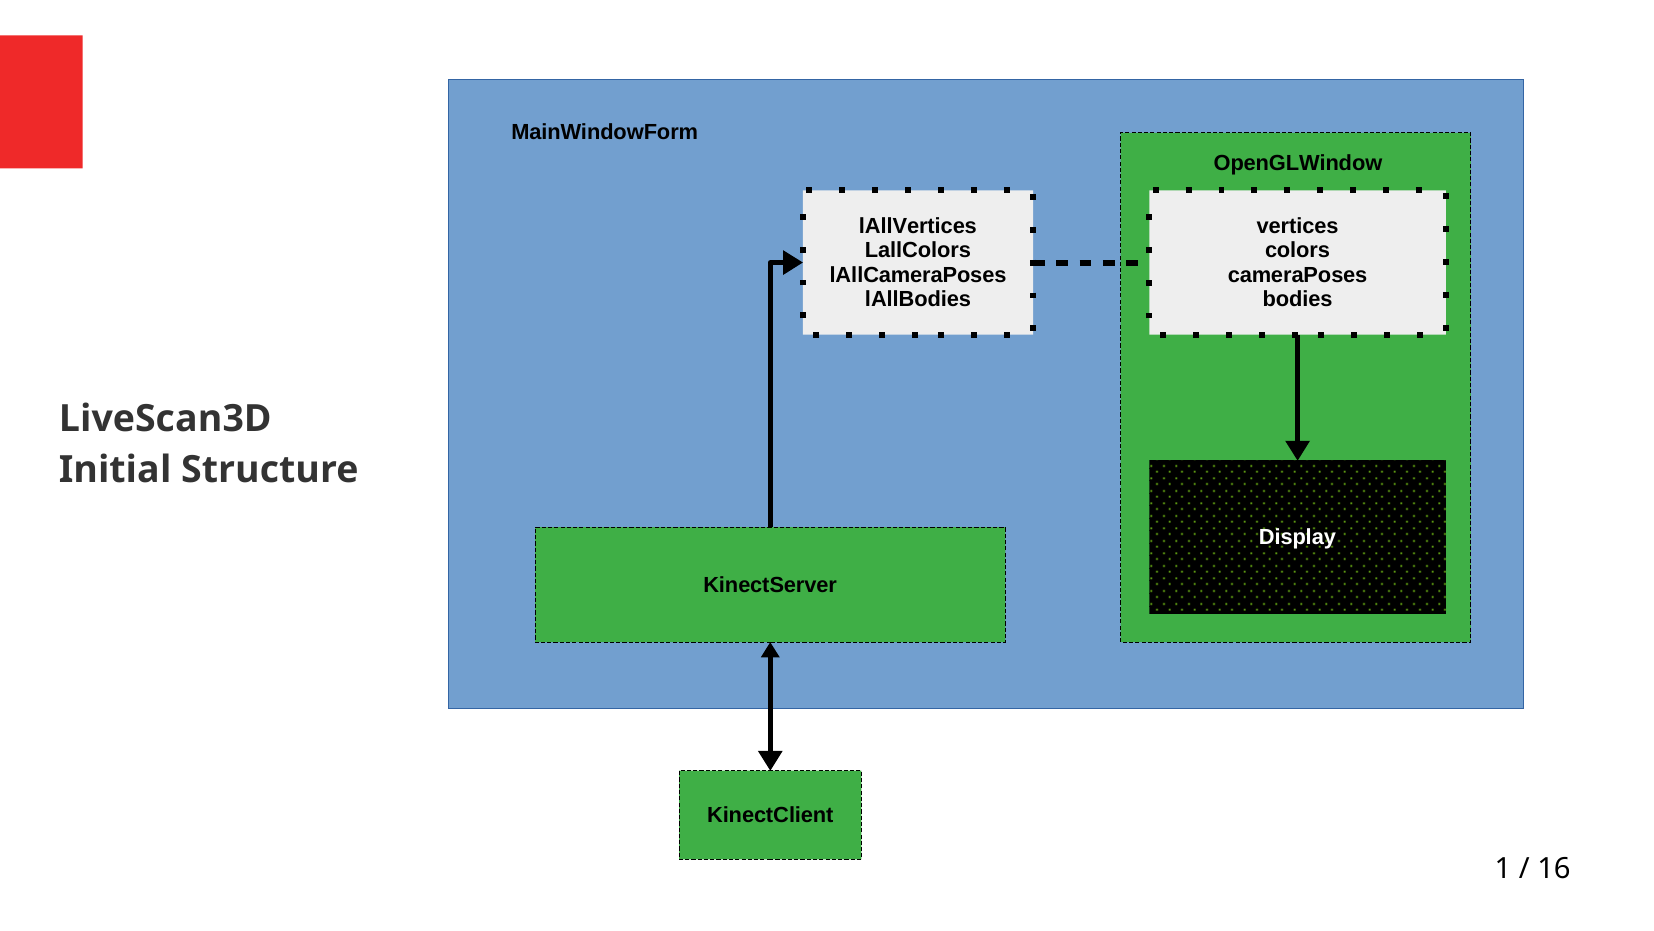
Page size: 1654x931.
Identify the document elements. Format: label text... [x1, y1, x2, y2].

text_box KinectServer [535, 527, 1006, 643]
text_box [448, 79, 1524, 709]
text_box Display [1149, 460, 1446, 614]
text_box vertices colors cameraPoses bodies [1149, 190, 1446, 335]
text_box OpenGLWindow [1197, 150, 1399, 176]
text_box KinectClient [679, 770, 862, 860]
text_box lAllVertices LallColors lAllCameraPoses lAllBodies [802, 190, 1034, 335]
title LiveScan3D Initial Structure [59, 364, 497, 520]
text_box MainWindowForm [472, 119, 737, 169]
